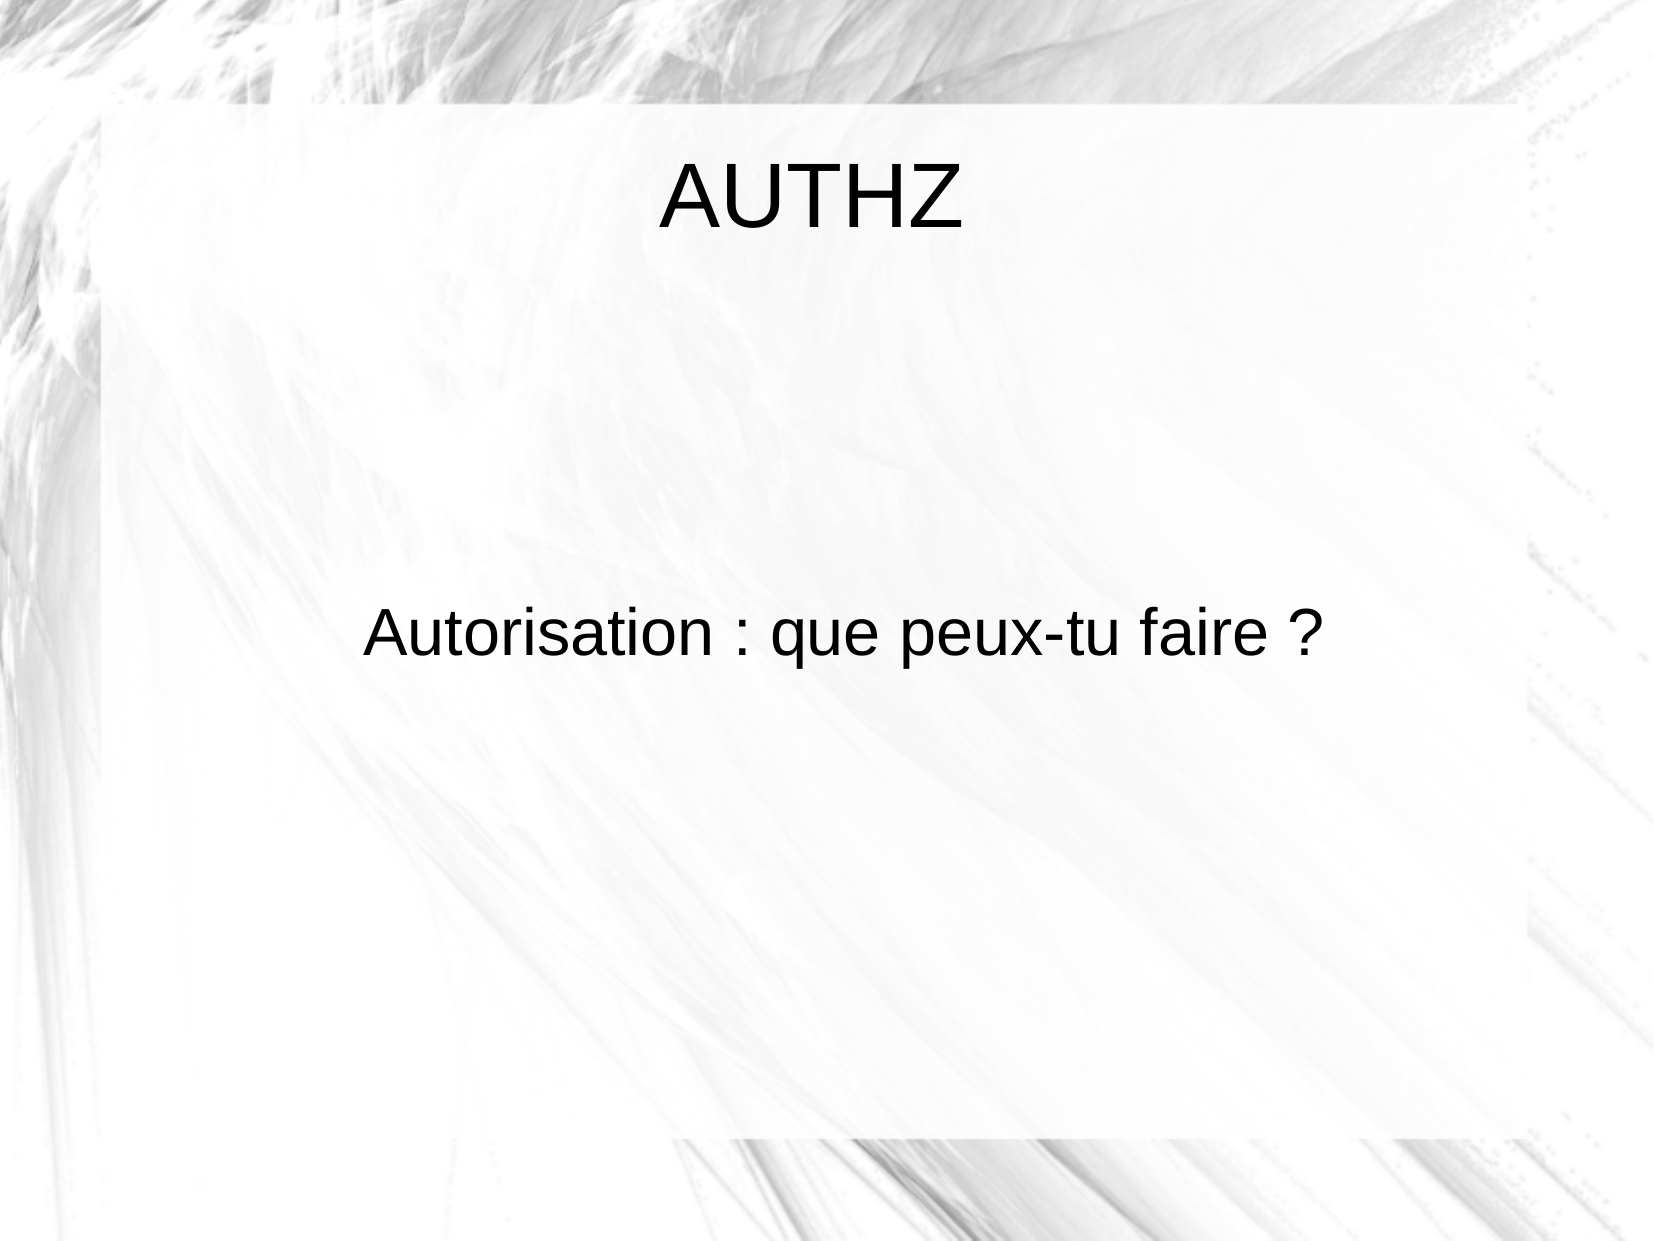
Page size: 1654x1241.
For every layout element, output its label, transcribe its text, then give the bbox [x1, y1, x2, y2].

subtitle Autorisation : que peux-tu faire ? [118, 327, 1571, 938]
title AUTHZ [118, 119, 1506, 273]
picture [0, 0, 1654, 1241]
